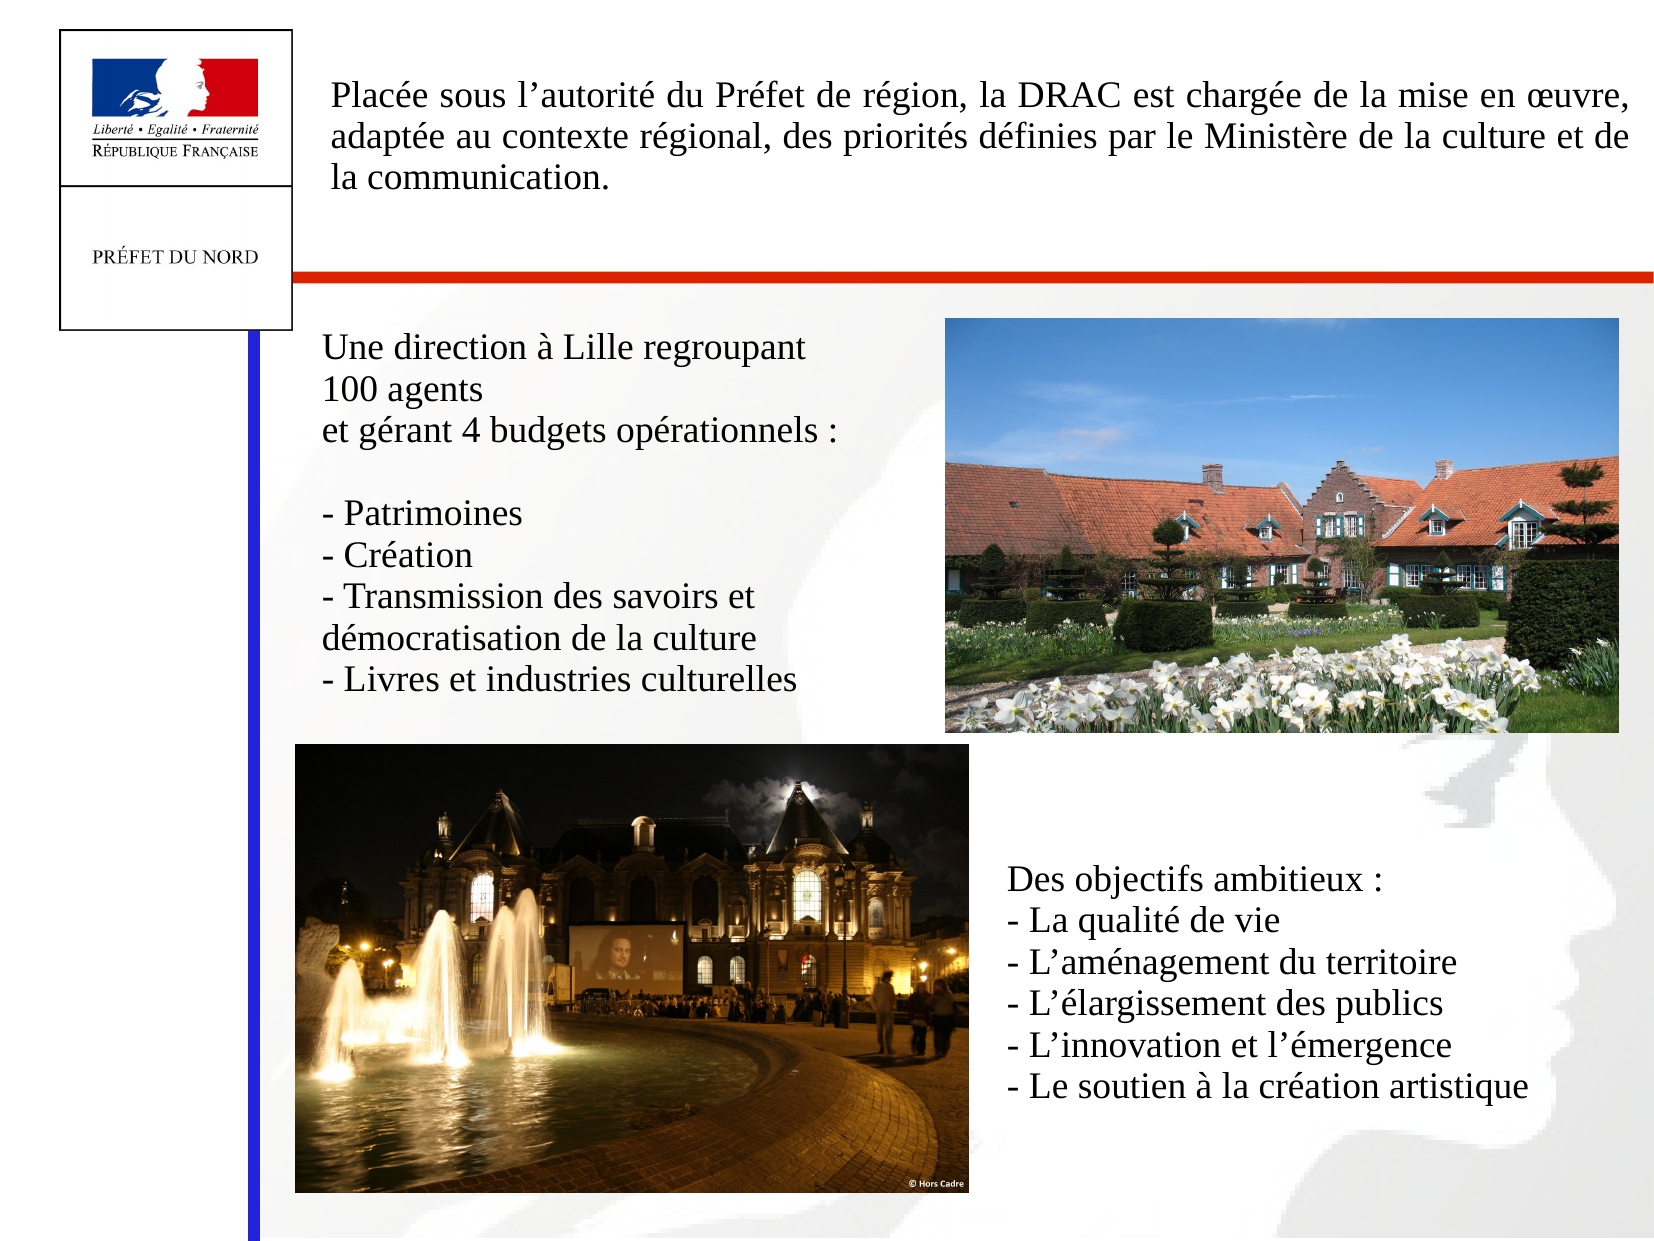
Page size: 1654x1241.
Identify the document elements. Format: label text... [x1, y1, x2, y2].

subtitle Placée sous l’autorité du Préfet de région, la DRAC est chargée de la mise en œuvre, adaptée au contexte régional, des priorités définies par le Ministère de la culture et de la communication. [330, 35, 1633, 237]
text_box Des objectifs ambitieux : - La qualité de vie - L’aménagement du territoire - L’élargissement des publics - L’innovation et l’émergence - Le soutien à la création artistique [992, 850, 1630, 1193]
picture [59, 29, 293, 331]
text_box Une direction à Lille regroupant 100 agents et gérant 4 budgets opérationnels : - Patrimoines - Création - Transmission des savoirs et démocratisation de la culture - Livres et industries culturelles [307, 318, 946, 744]
picture [295, 744, 969, 1193]
picture [945, 318, 1619, 733]
